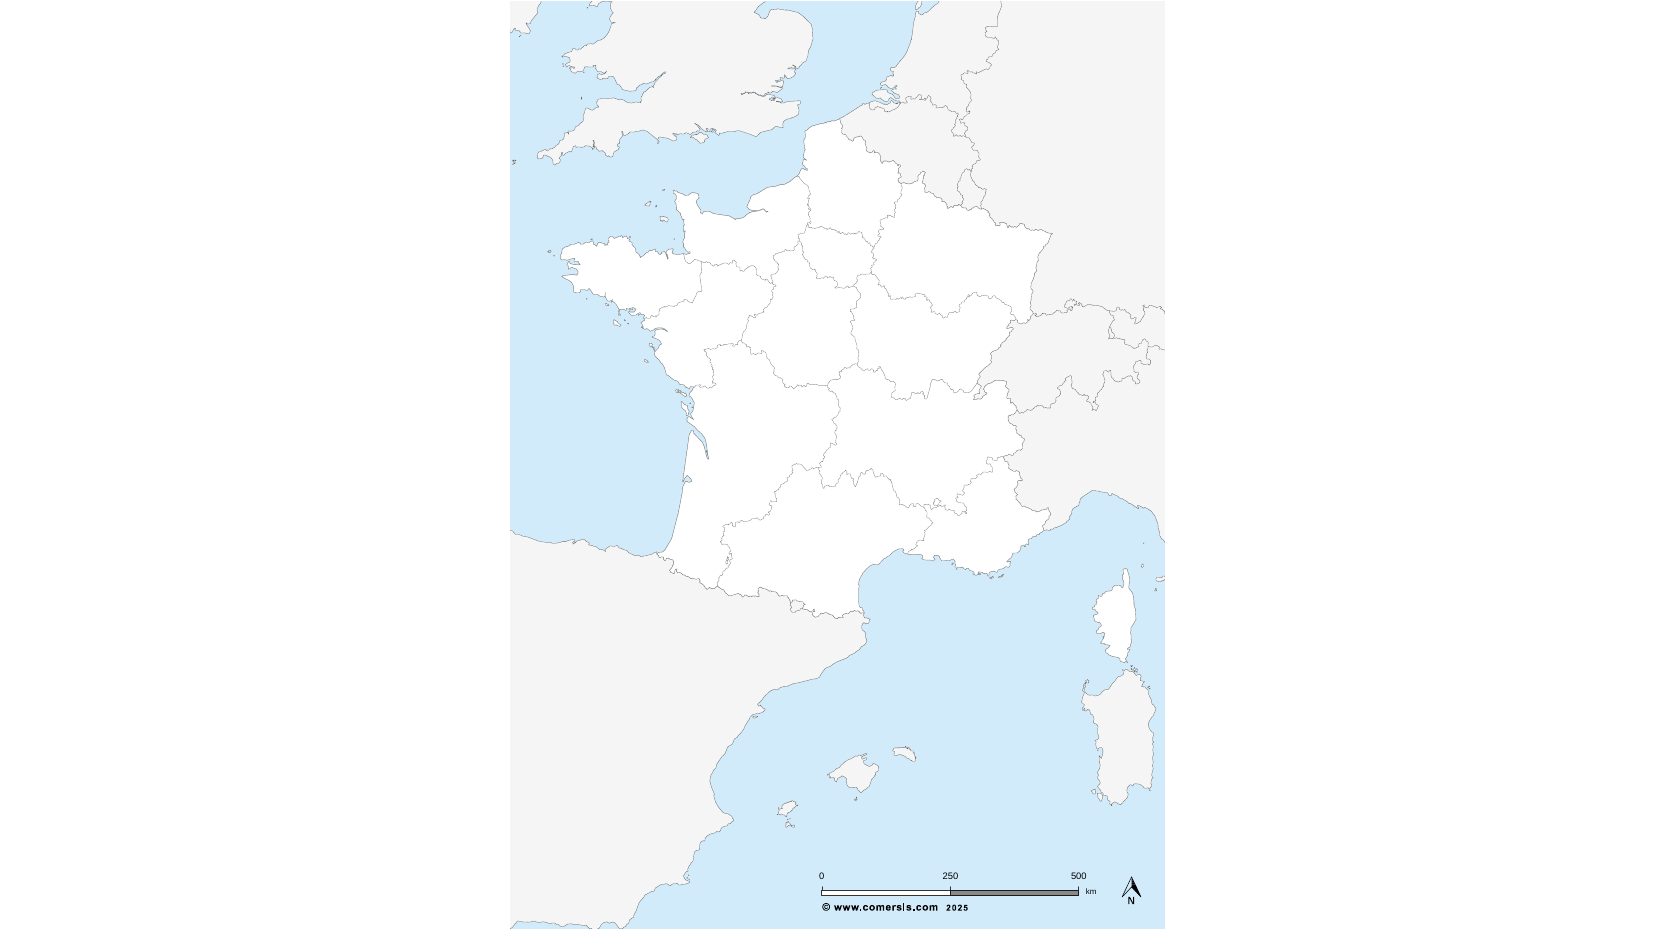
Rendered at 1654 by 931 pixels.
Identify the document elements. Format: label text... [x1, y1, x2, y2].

text_box 250 [942, 871, 959, 882]
text_box 500 [1070, 871, 1087, 882]
text_box 0 [819, 871, 825, 882]
text_box km [1085, 887, 1097, 897]
text_box [510, 1, 1165, 929]
